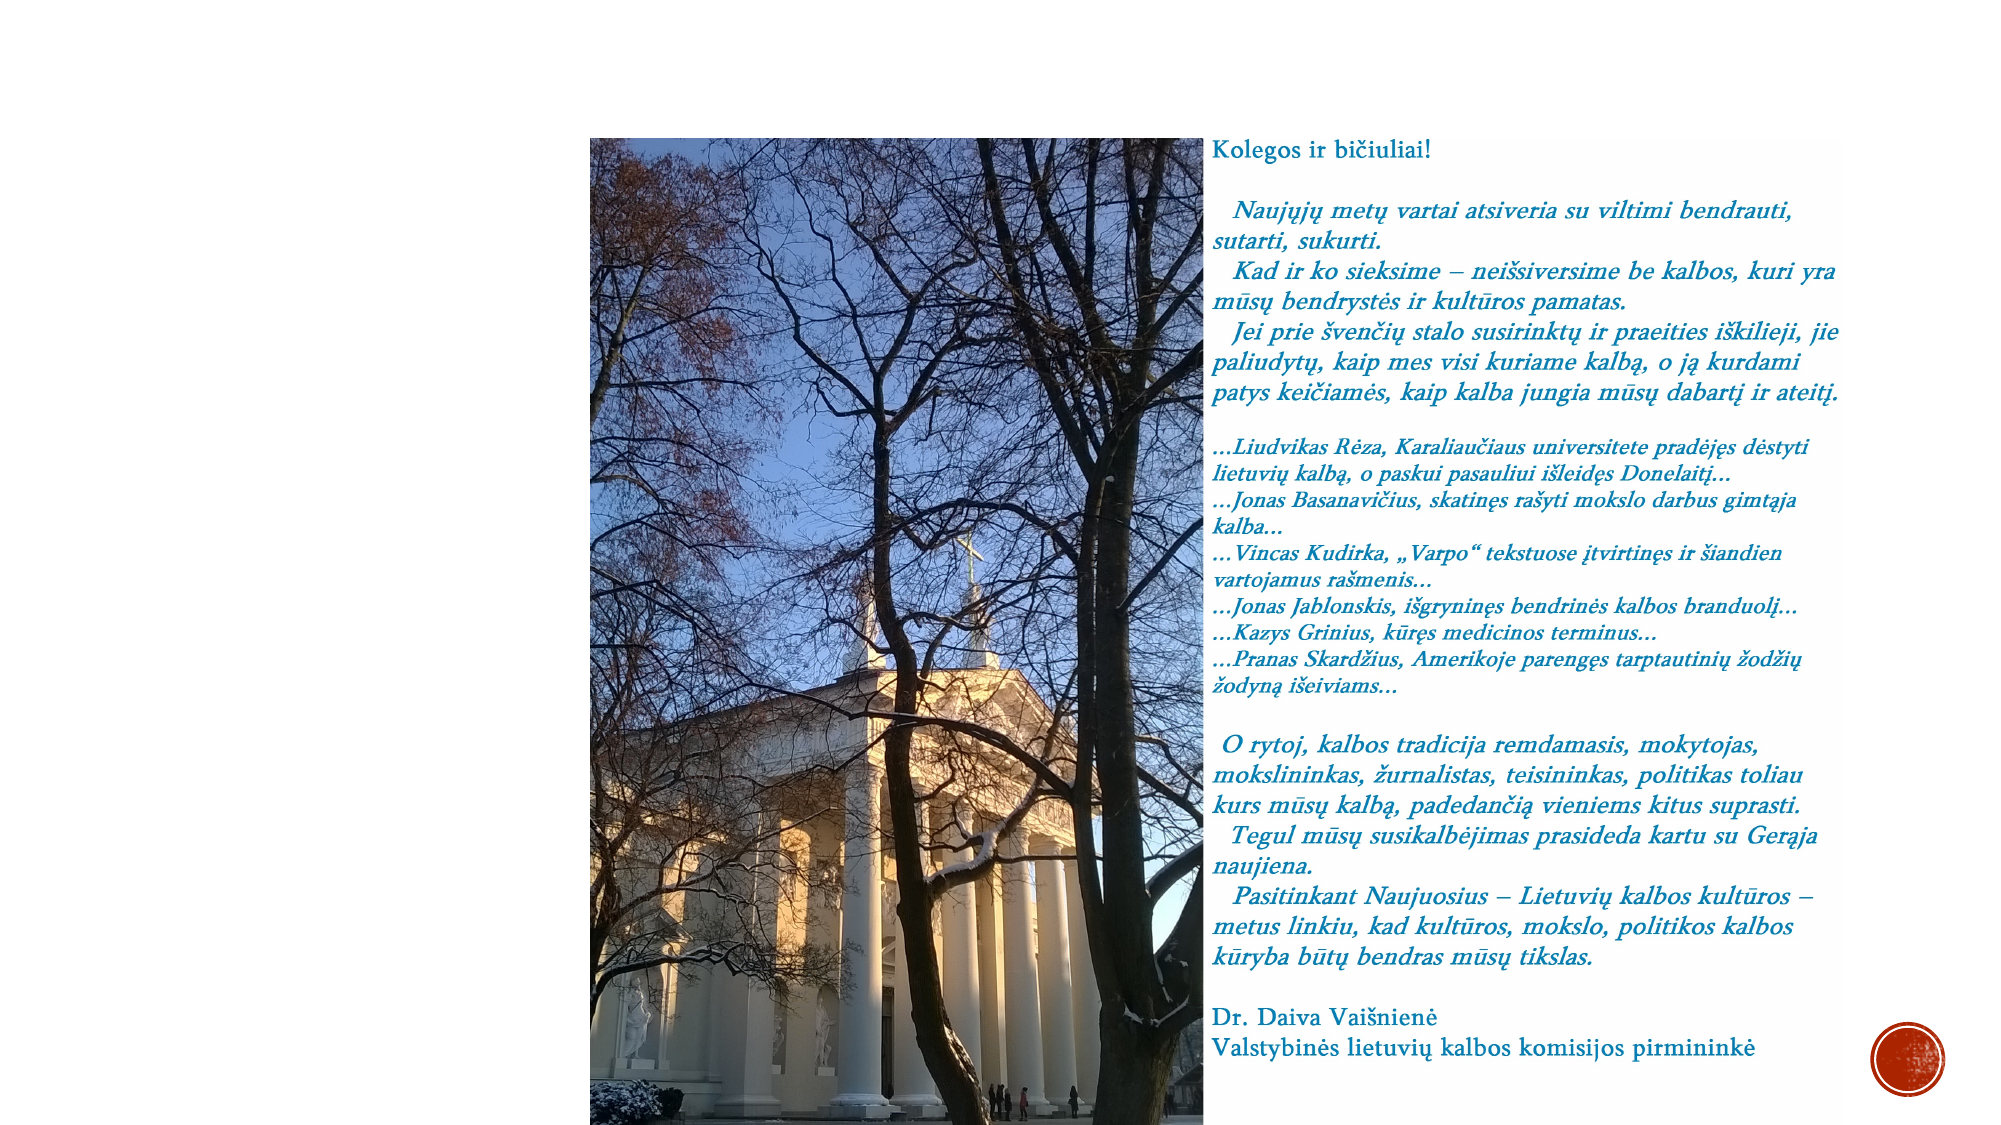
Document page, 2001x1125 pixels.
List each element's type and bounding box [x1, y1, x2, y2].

picture [590, 138, 1843, 1125]
